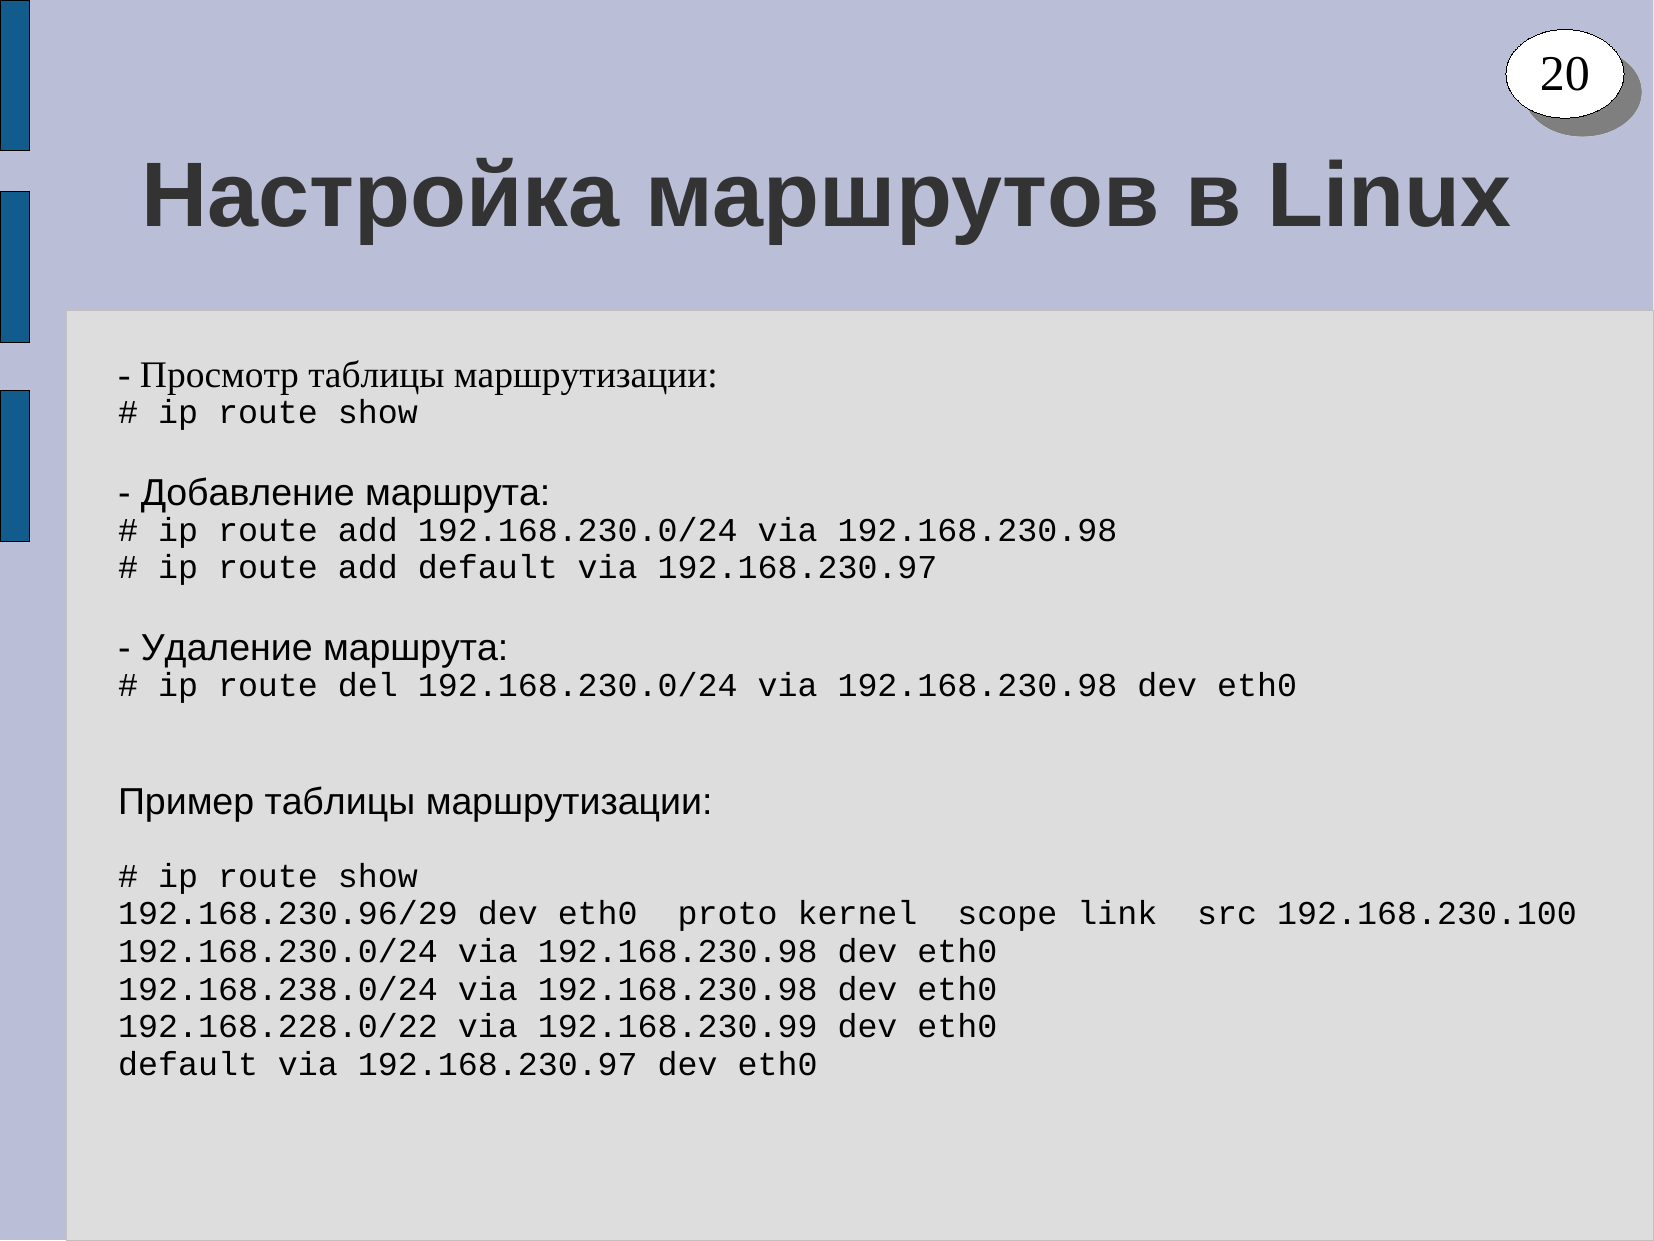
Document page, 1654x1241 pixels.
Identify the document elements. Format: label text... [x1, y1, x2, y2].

text_box 20 [1505, 29, 1625, 119]
text_box - Просмотр таблицы маршрутизации: # ip route show - Добавление маршрута: # ip route add 192.168.230.0/24 via 192.168.230.98 # ip route add default via 192.168.230.97 - Удаление маршрута: # ip route del 192.168.230.0/24 via 192.168.230.98 dev eth0 Пример таблицы маршрутизации: # ip route show 192.168.230.96/29 dev eth0 proto kernel scope link src 192.168.230.100 192.168.230.0/24 via 192.168.230.98 dev eth0 192.168.238.0/24 via 192.168.230.98 dev eth0 192.168.228.0/22 via 192.168.230.99 dev eth0 default via 192.168.230.97 dev eth0 [118, 354, 1595, 1211]
title Настройка маршрутов в Linux [121, 91, 1534, 299]
